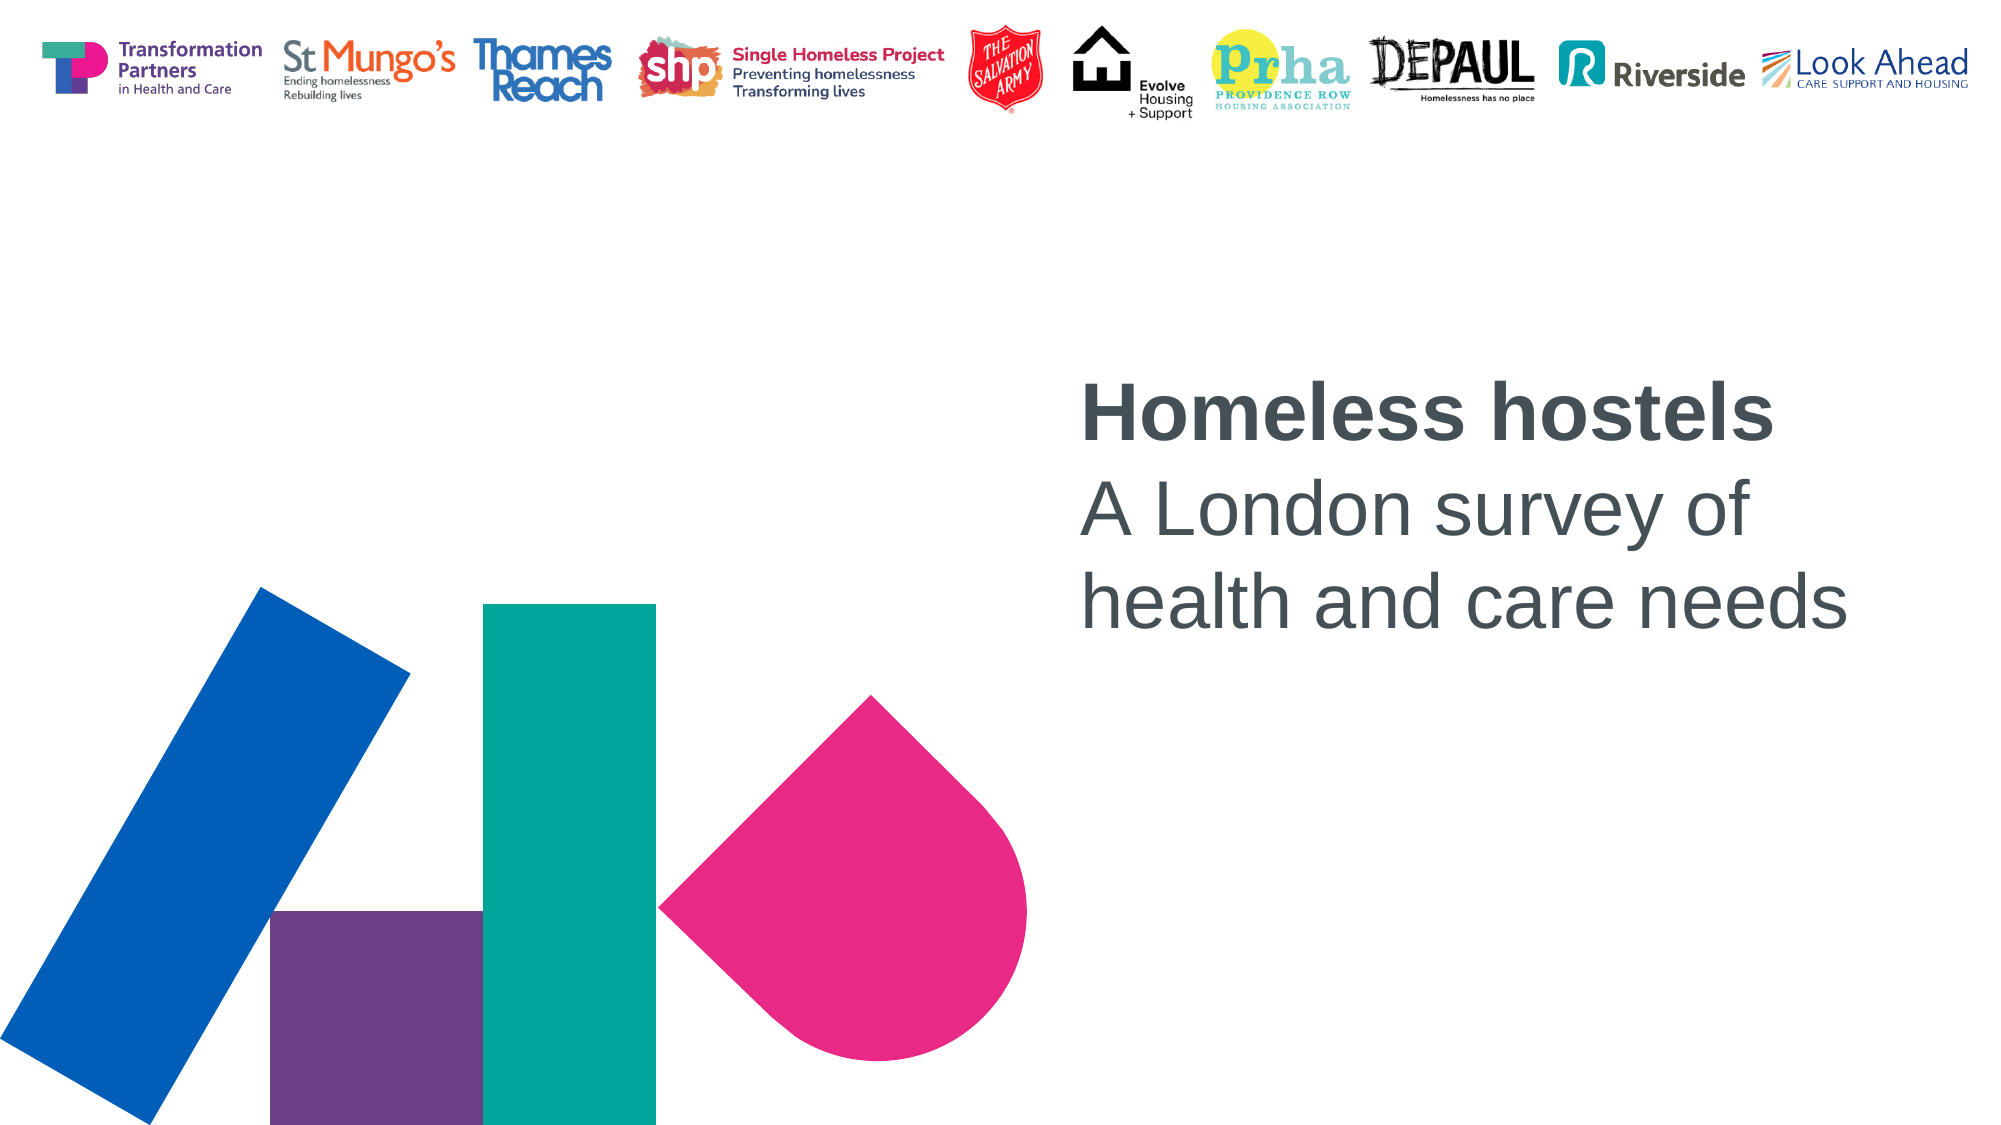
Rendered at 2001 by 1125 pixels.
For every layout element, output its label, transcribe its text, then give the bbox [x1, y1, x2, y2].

title Homeless hostels [1065, 343, 1885, 442]
picture [275, 32, 461, 110]
picture [1065, 21, 1195, 121]
picture [1363, 32, 1543, 110]
picture [467, 32, 624, 110]
picture [1550, 36, 1976, 104]
picture [965, 21, 1046, 121]
picture [1202, 25, 1356, 117]
text_box A London survey of health and care needs [1065, 442, 1885, 683]
picture [630, 31, 953, 112]
